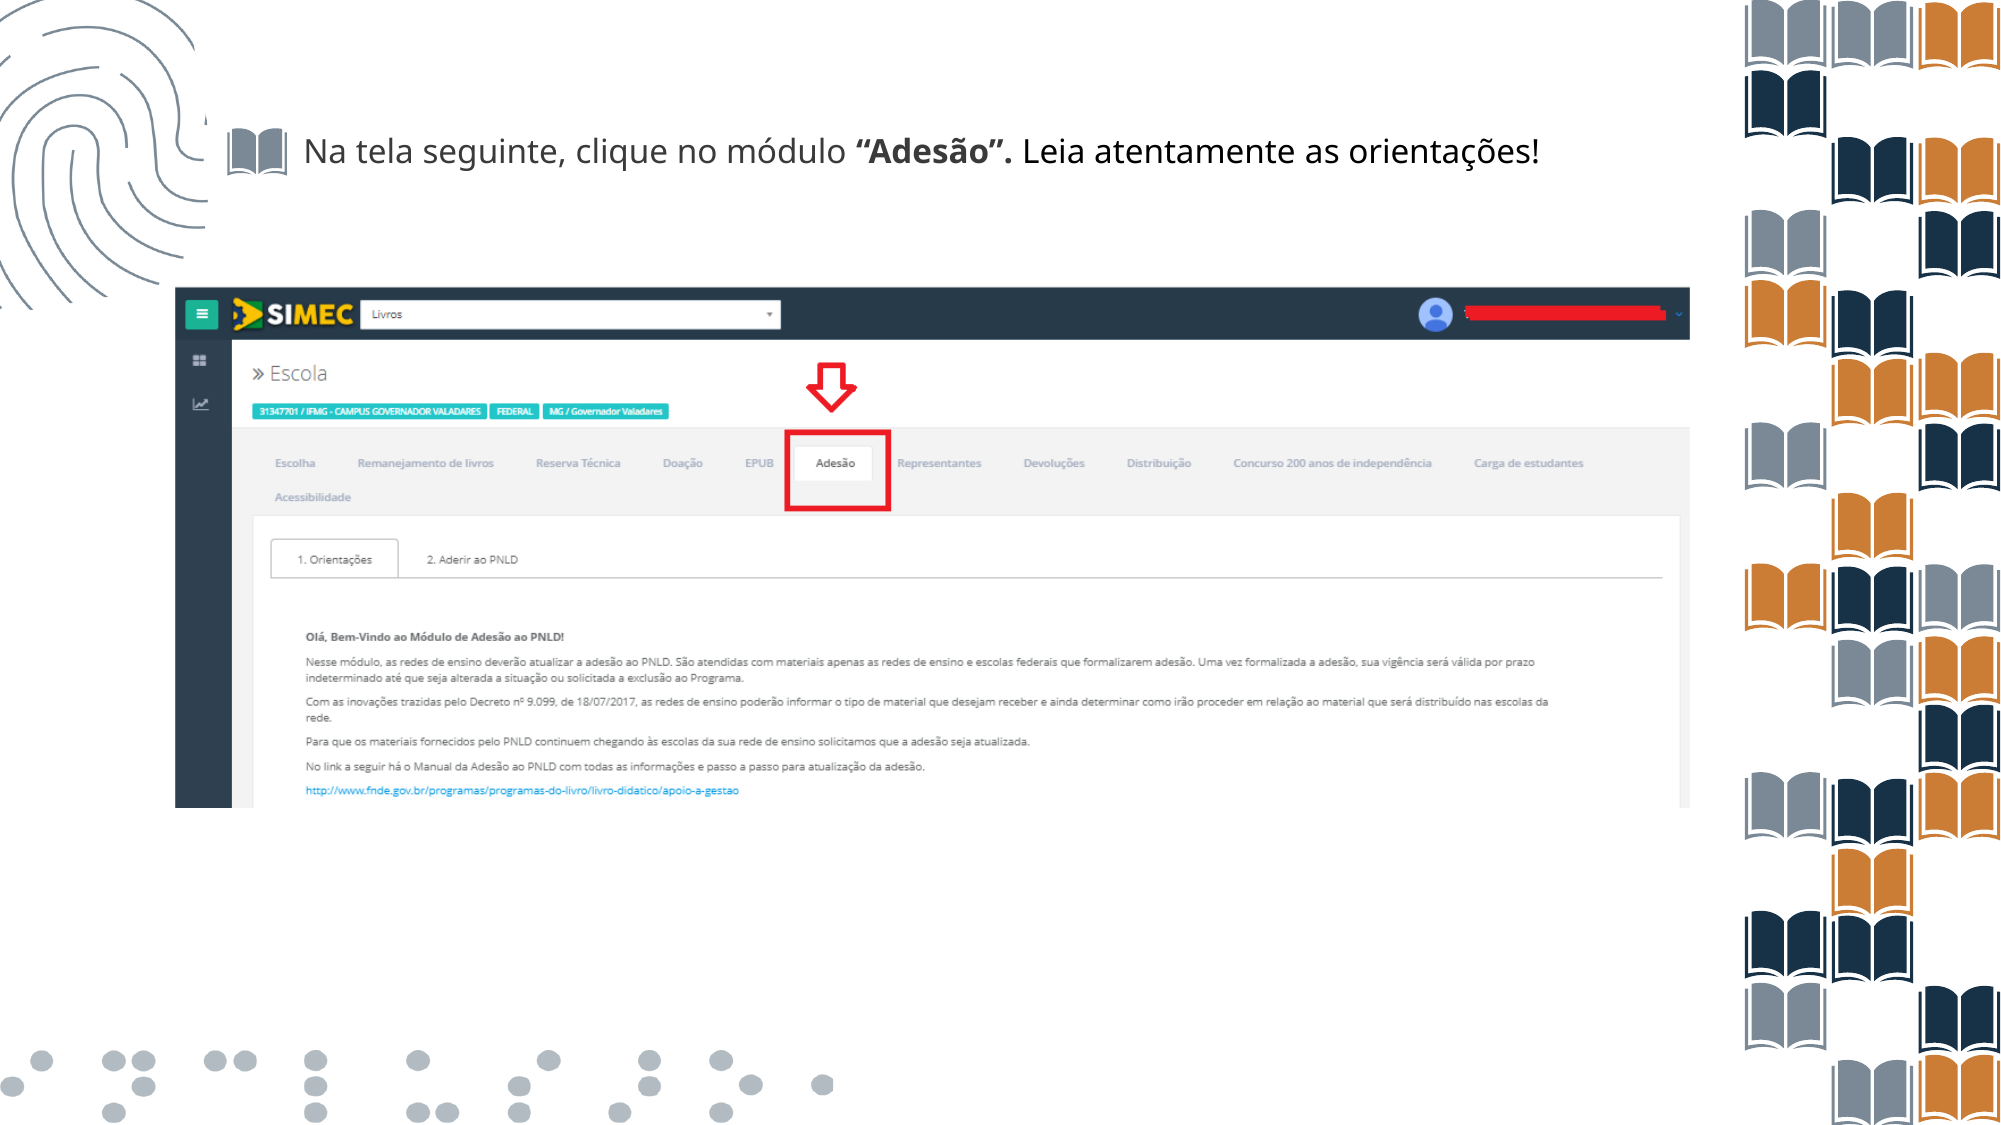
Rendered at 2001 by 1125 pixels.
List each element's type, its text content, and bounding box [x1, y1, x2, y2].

text_box [1831, 287, 1914, 427]
text_box [1831, 563, 1914, 635]
text_box [1831, 1056, 1914, 1125]
text_box [1744, 419, 1827, 491]
text_box [1918, 207, 2000, 279]
text_box [1918, 134, 2000, 206]
text_box [1831, 179, 1914, 205]
text_box [1831, 775, 1914, 984]
text_box [0, 1050, 834, 1123]
text_box [1744, 206, 1827, 348]
text_box [1918, 561, 2000, 841]
text_box [1744, 769, 1827, 840]
text_box [0, 0, 234, 316]
text_box [1744, 560, 1827, 632]
text_box [1918, 349, 2000, 492]
text_box [227, 126, 287, 176]
text_box Na tela seguinte, clique no módulo “Adesão”. Leia atentamente as orientações! [288, 123, 1955, 179]
picture [173, 283, 1699, 808]
text_box [1744, 907, 1827, 1051]
text_box [1831, 489, 1914, 561]
text_box [1831, 0, 1914, 69]
text_box [1918, 982, 2000, 1123]
text_box [1831, 636, 1914, 708]
text_box [1744, 0, 1827, 123]
text_box [1918, 0, 2000, 71]
